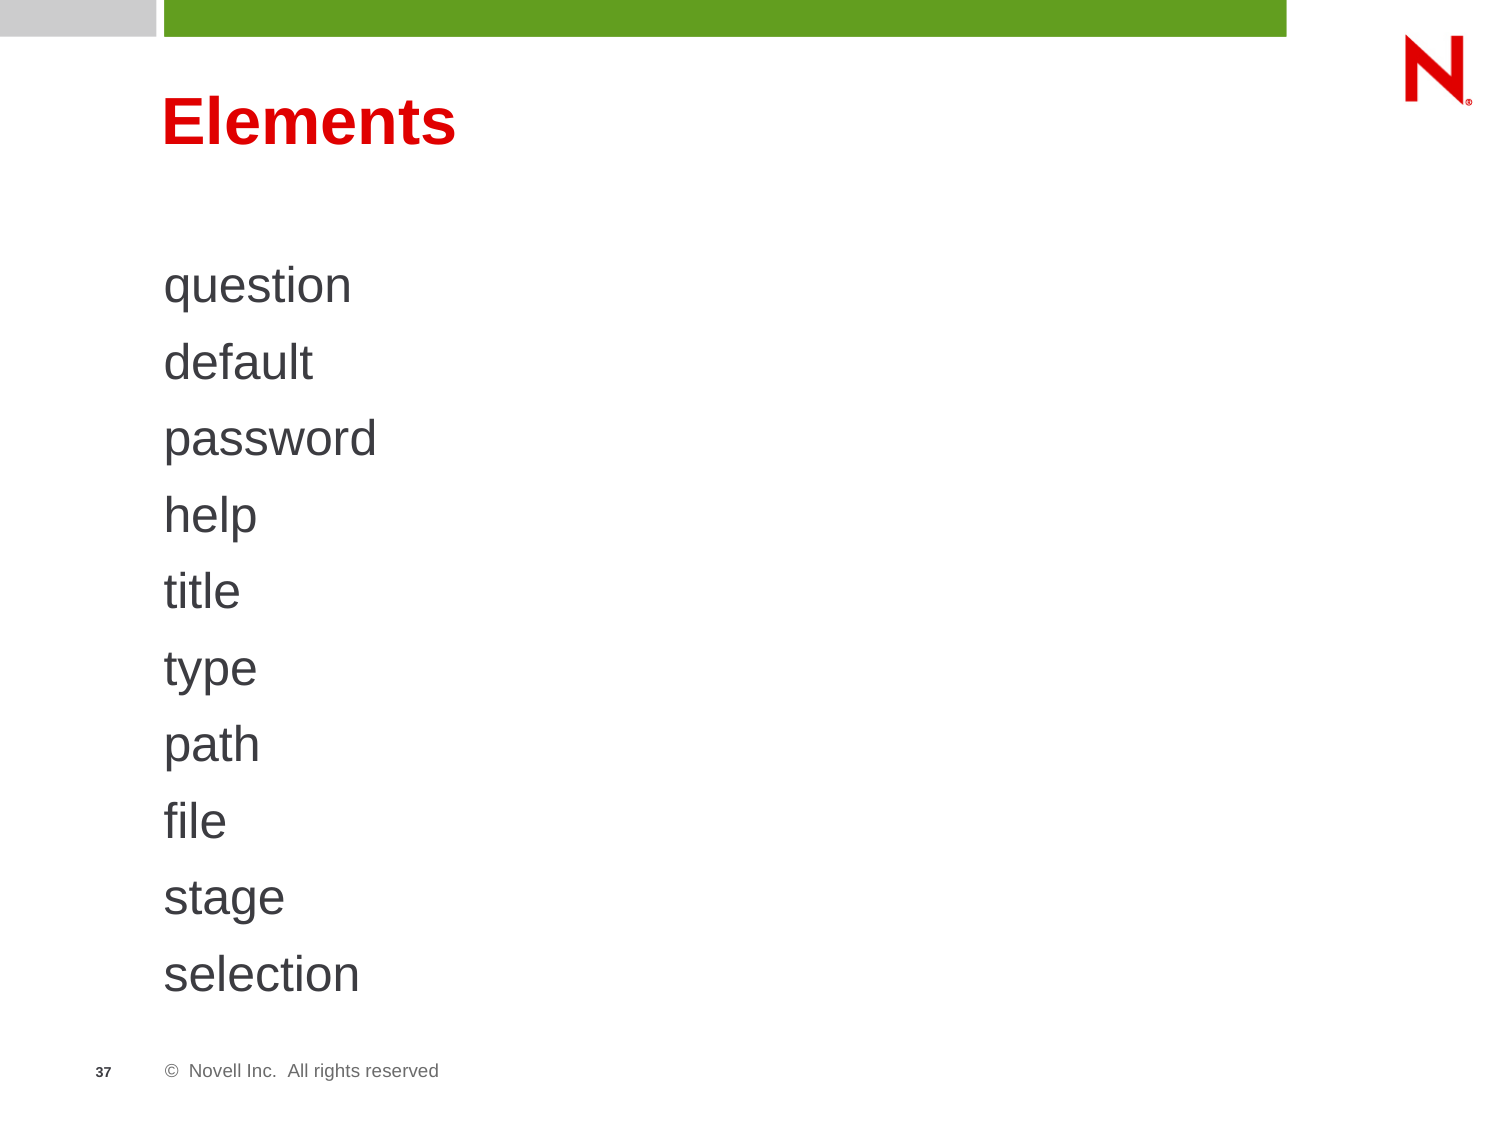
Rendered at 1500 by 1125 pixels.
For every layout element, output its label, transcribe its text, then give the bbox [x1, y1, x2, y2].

title Elements [161, 41, 1383, 205]
list question default password help title type path file stage selection [163, 254, 1404, 1037]
picture [1403, 32, 1473, 107]
